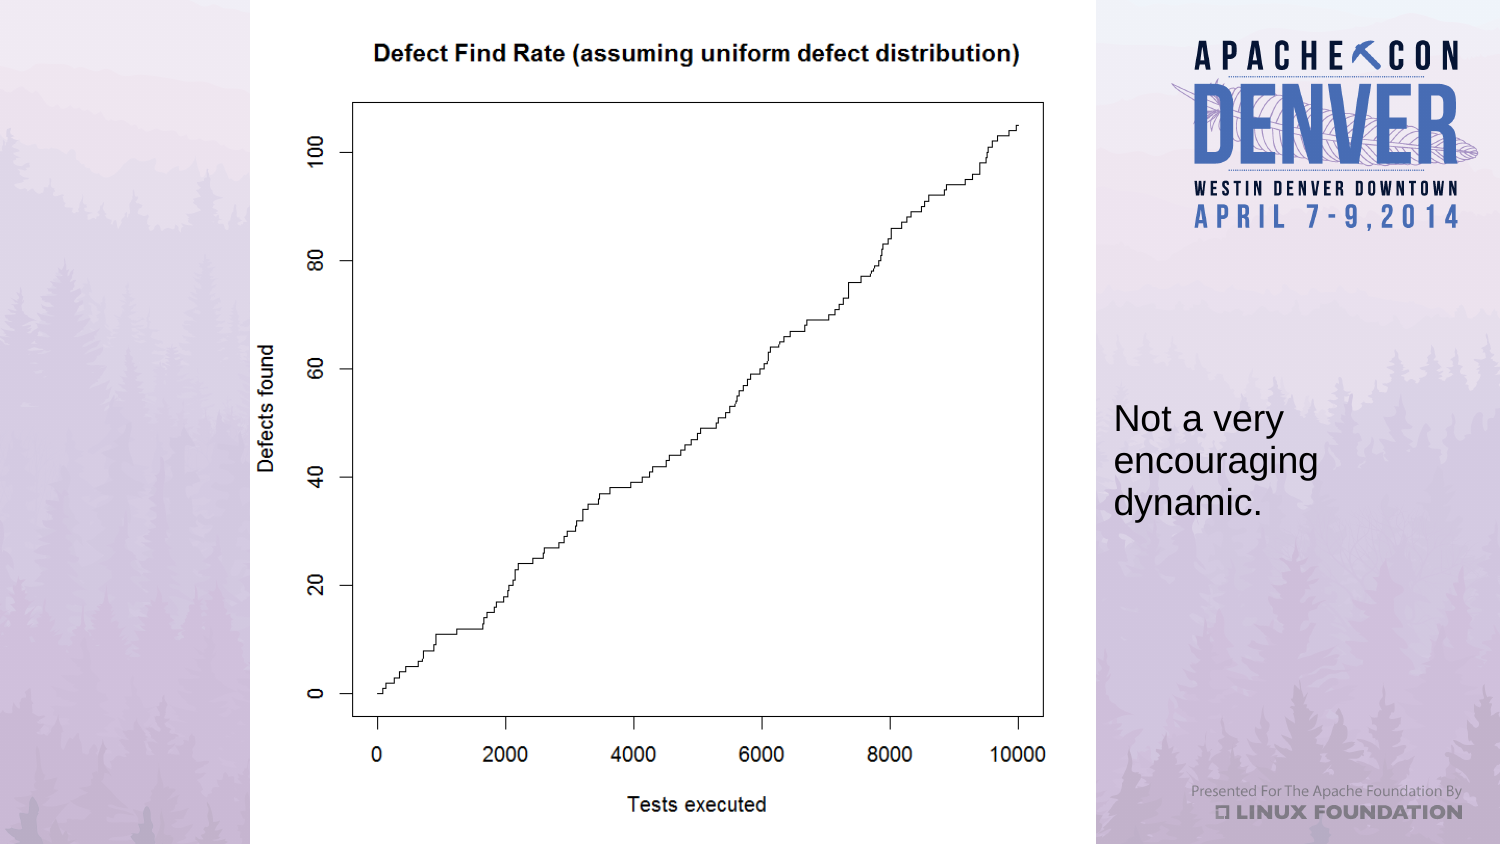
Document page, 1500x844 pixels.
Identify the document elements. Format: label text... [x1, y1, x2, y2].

text_box Not a very encouraging dynamic. [1098, 390, 1486, 571]
picture [0, 0, 1500, 844]
